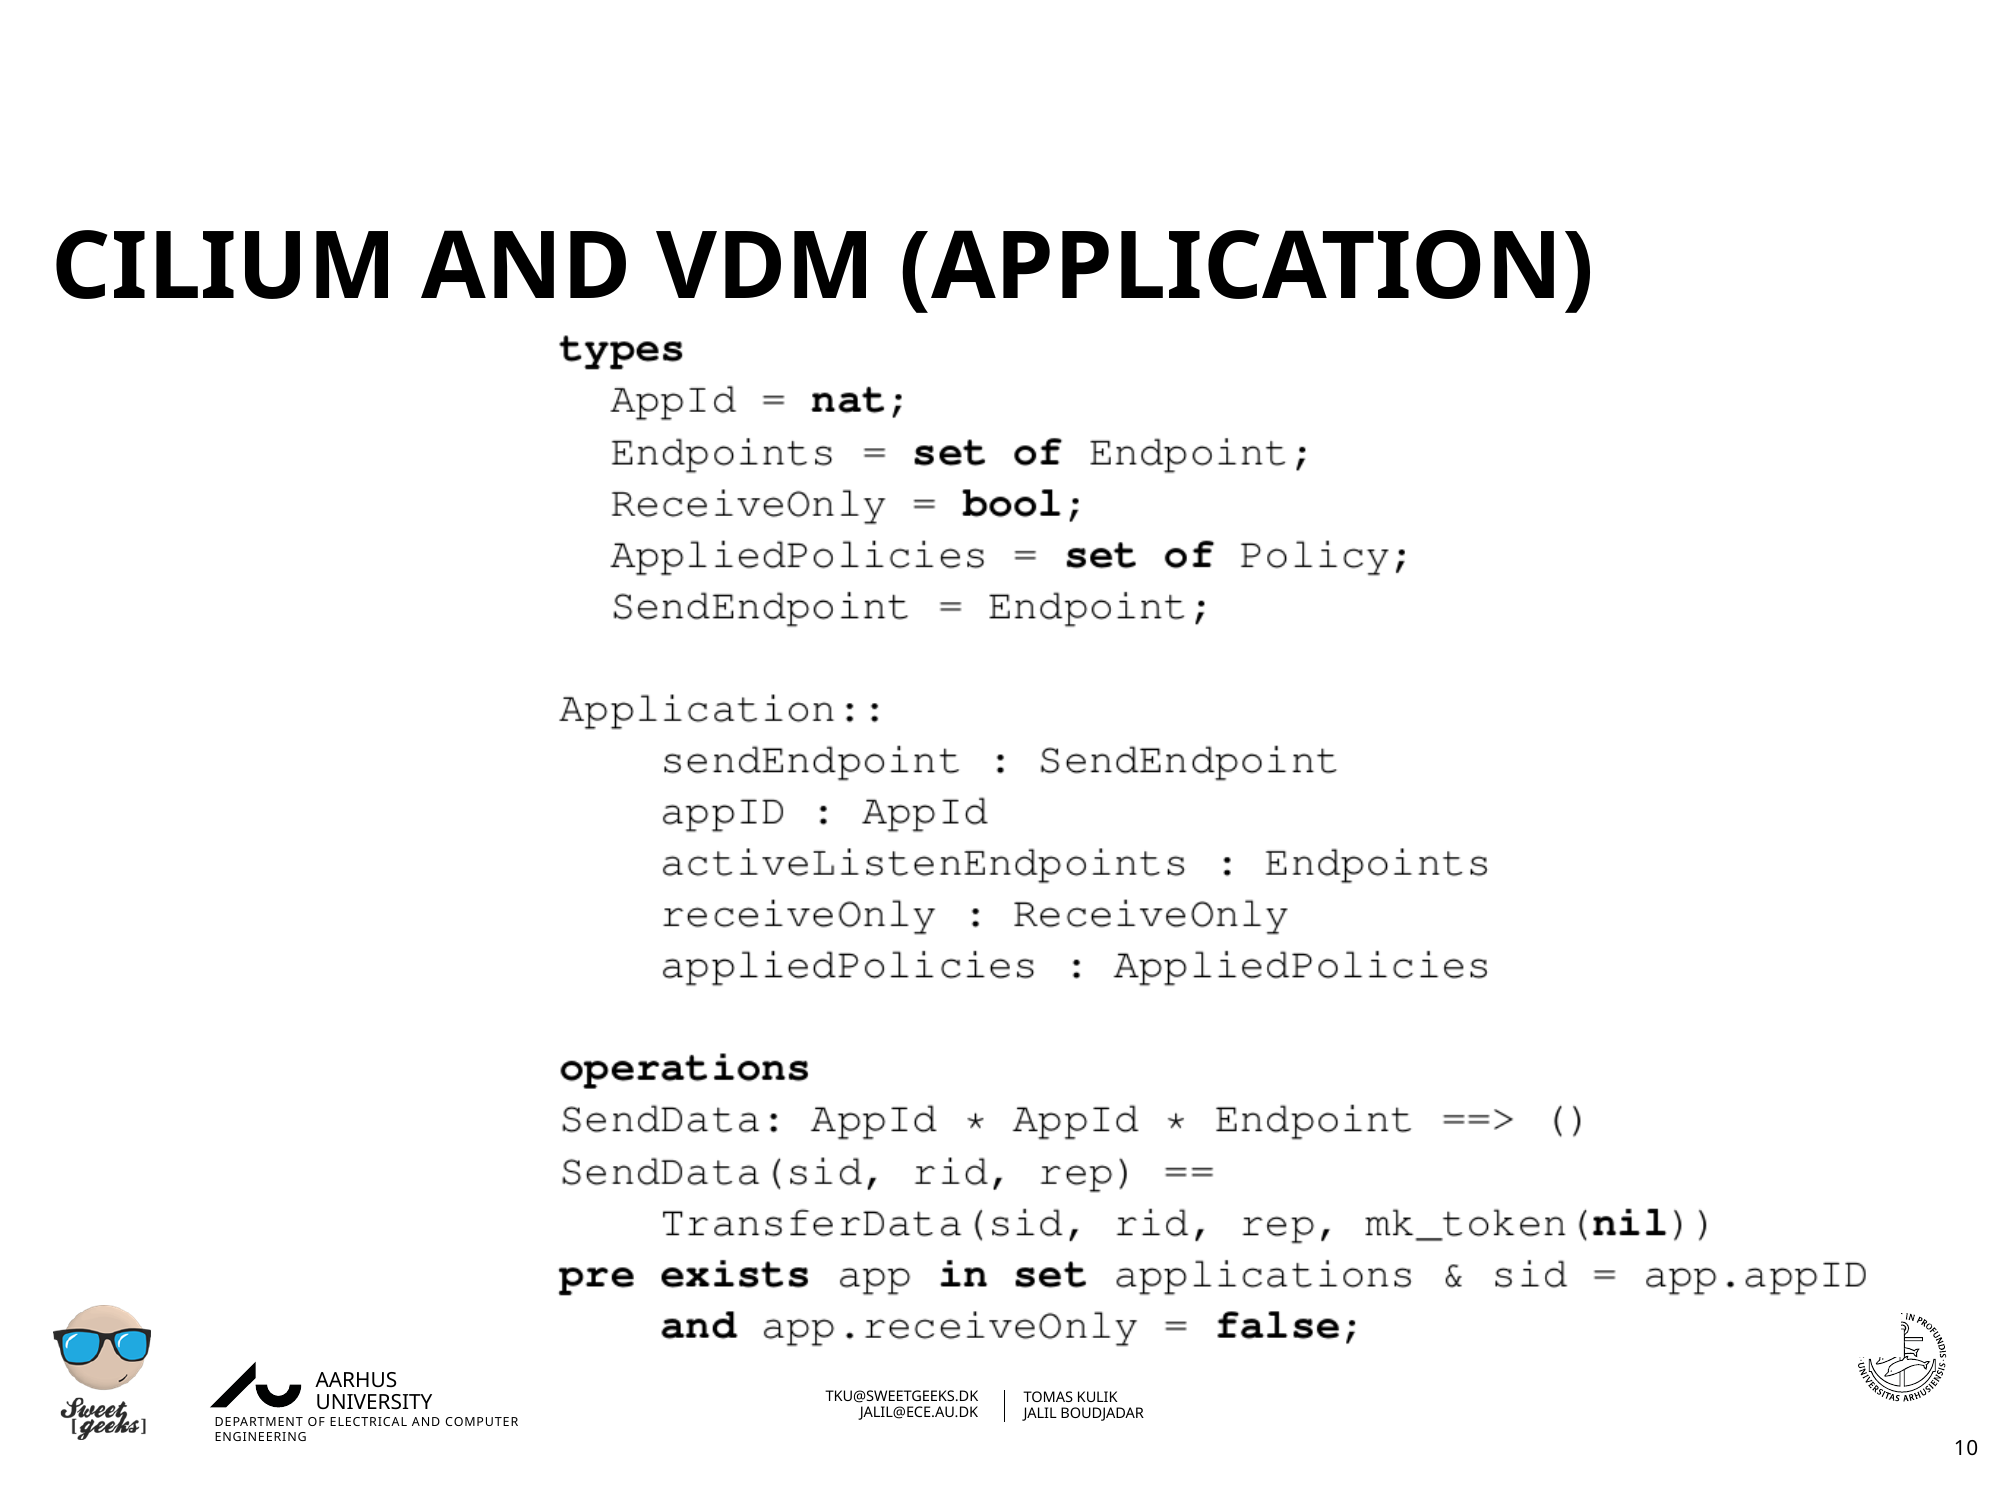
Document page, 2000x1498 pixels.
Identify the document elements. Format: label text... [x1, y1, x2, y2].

picture [555, 327, 1901, 1357]
slide_number <number> [1937, 1437, 1979, 1463]
picture [53, 1305, 151, 1440]
text_box Cilium and vdm (Application) [51, 32, 1948, 319]
